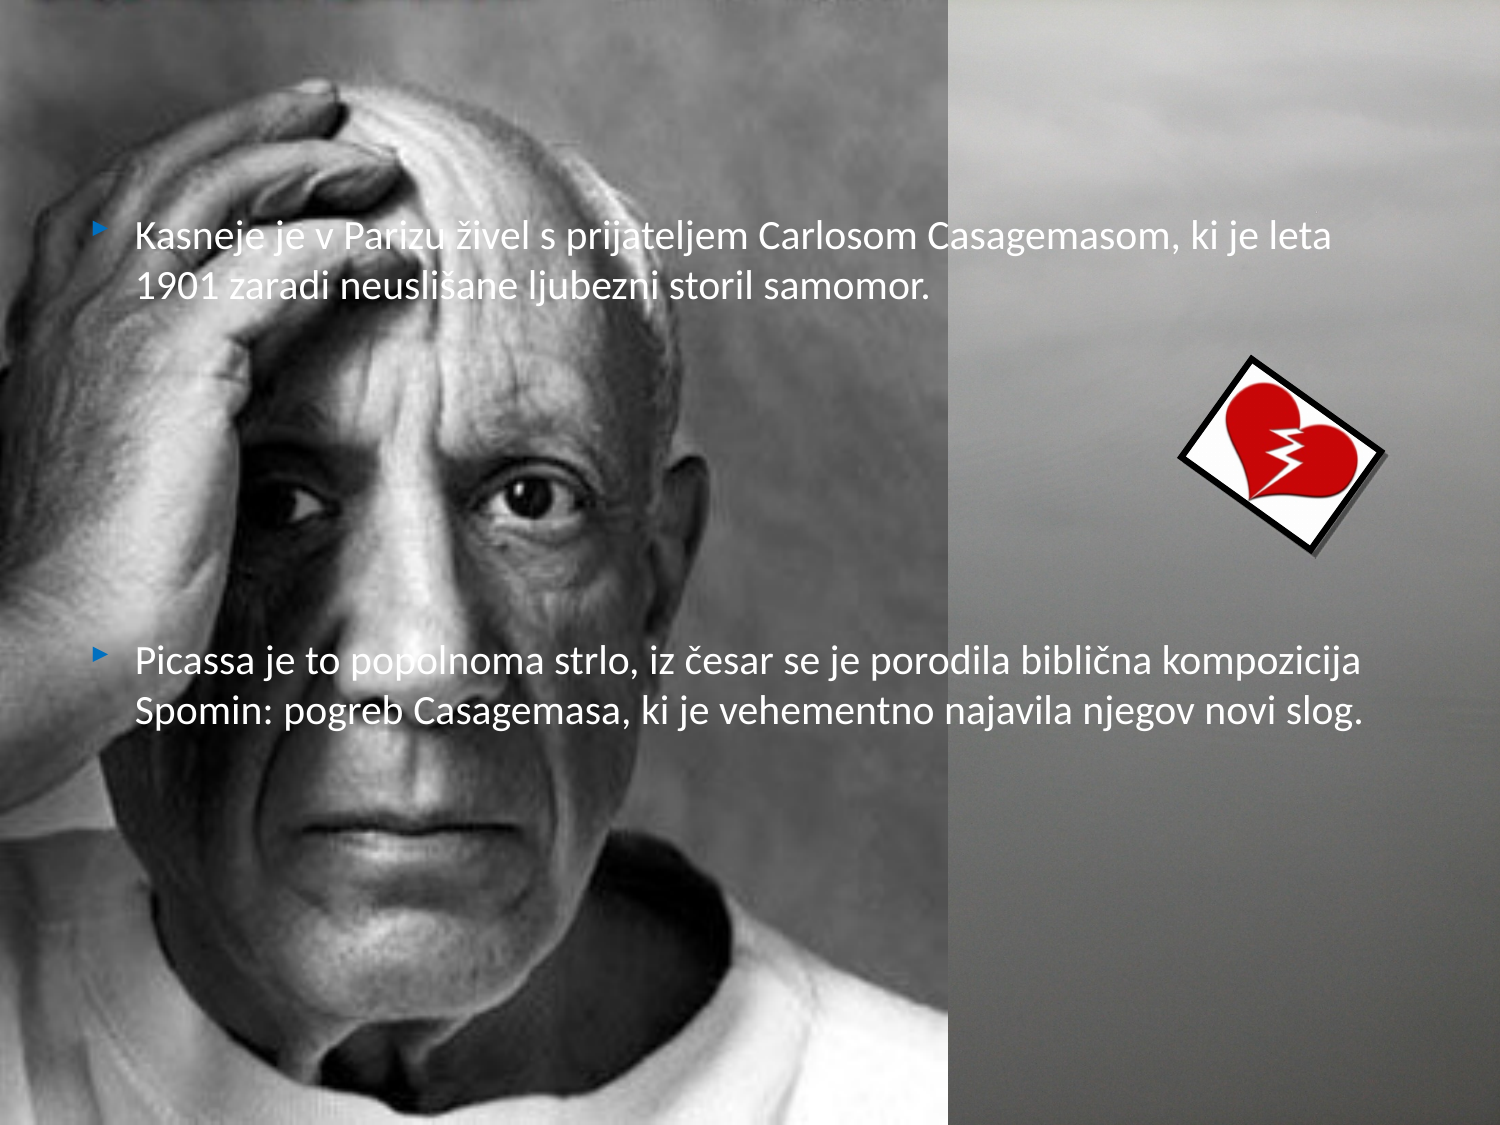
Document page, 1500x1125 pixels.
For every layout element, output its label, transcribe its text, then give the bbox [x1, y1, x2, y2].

list Kasneje je v Parizu živel s prijateljem Carlosom Casagemasom, ki je leta 1901 zaradi neuslišane ljubezni storil samomor. Picassa je to popolnoma strlo, iz česar se je porodila biblična kompozicija Spomin: pogreb Casagemasa, ki je vehementno najavila njegov novi slog. [75, 200, 1425, 1010]
picture [0, 0, 1500, 1125]
